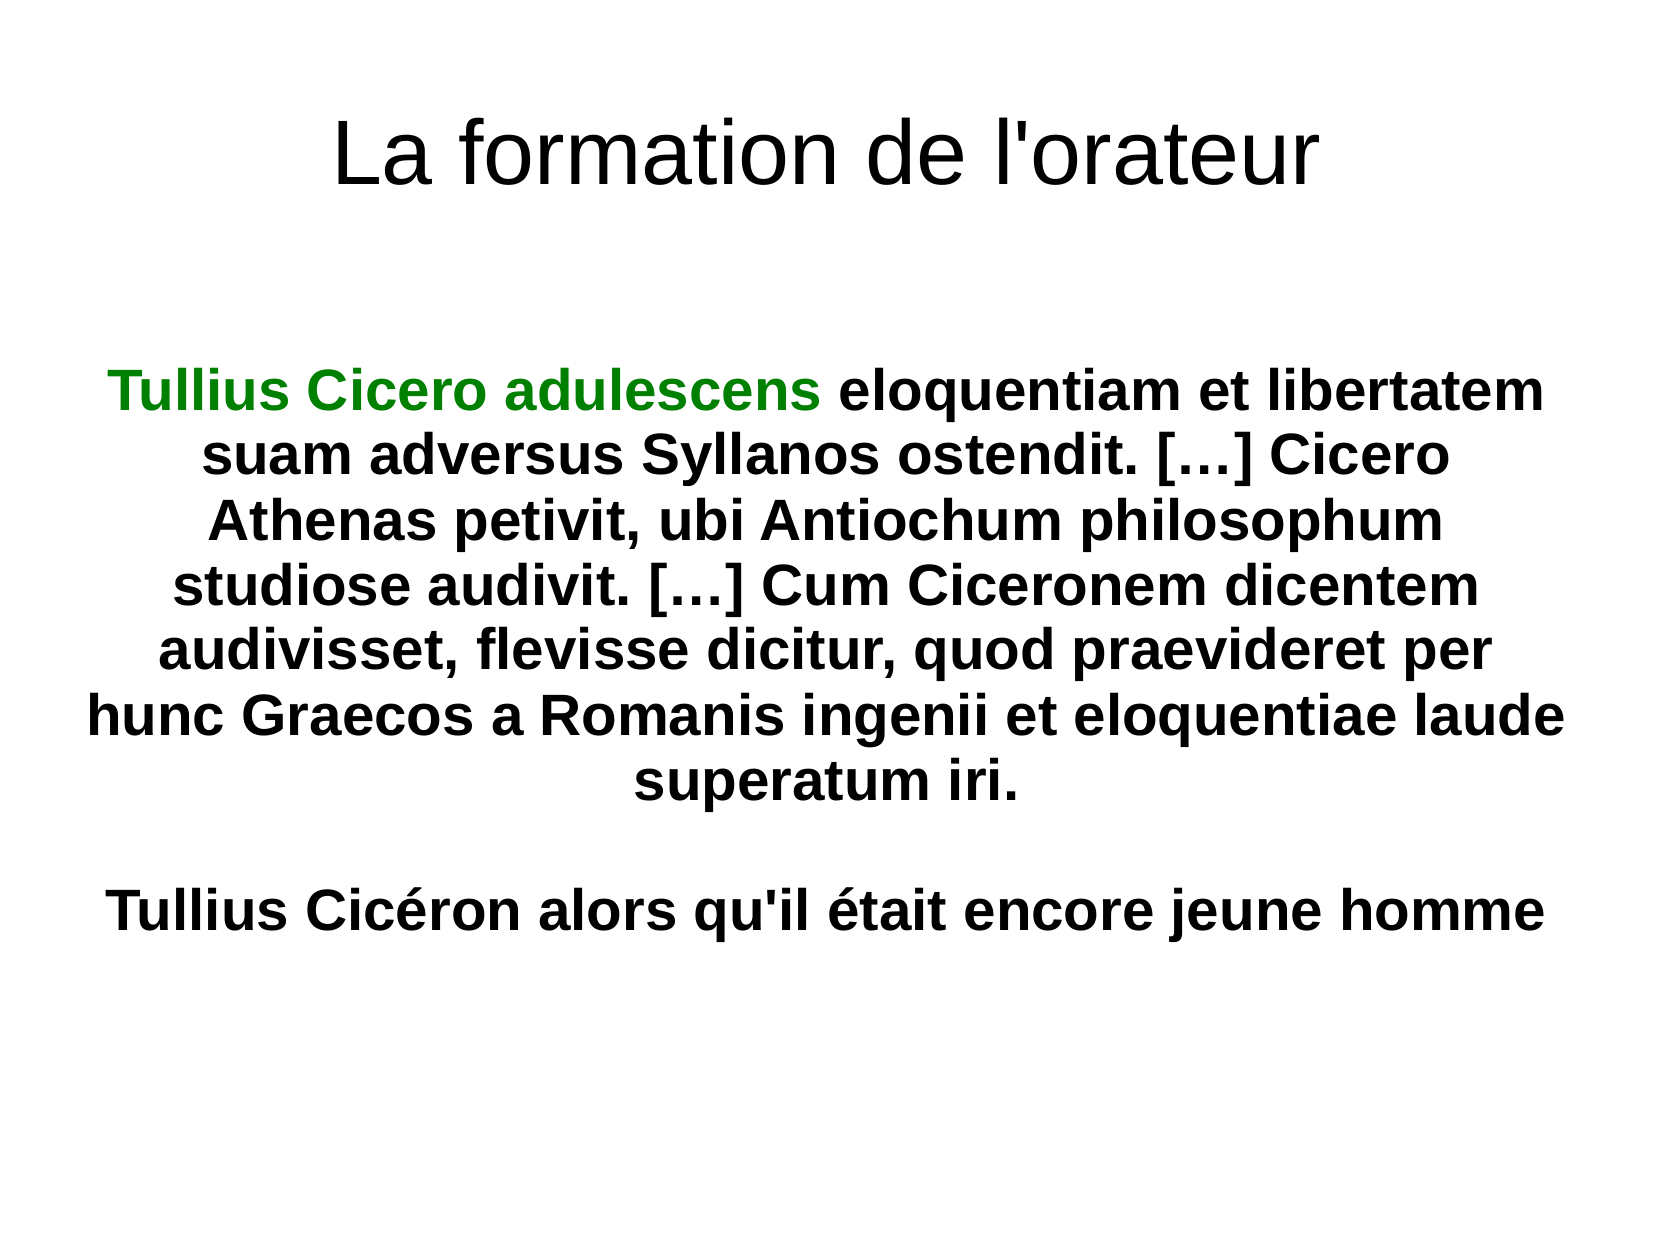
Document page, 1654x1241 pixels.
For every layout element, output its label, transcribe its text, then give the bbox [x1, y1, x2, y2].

title La formation de l'orateur [82, 49, 1571, 257]
subtitle Tullius Cicero adulescens eloquentiam et libertatem suam adversus Syllanos ostendit. […] Cicero Athenas petivit, ubi Antiochum philosophum studiose audivit. […] Cum Ciceronem dicentem audivisset, flevisse dicitur, quod praevideret per hunc Graecos a Romanis ingenii et eloquentiae laude superatum iri. Tullius Cicéron alors qu'il était encore jeune homme [82, 290, 1571, 1010]
